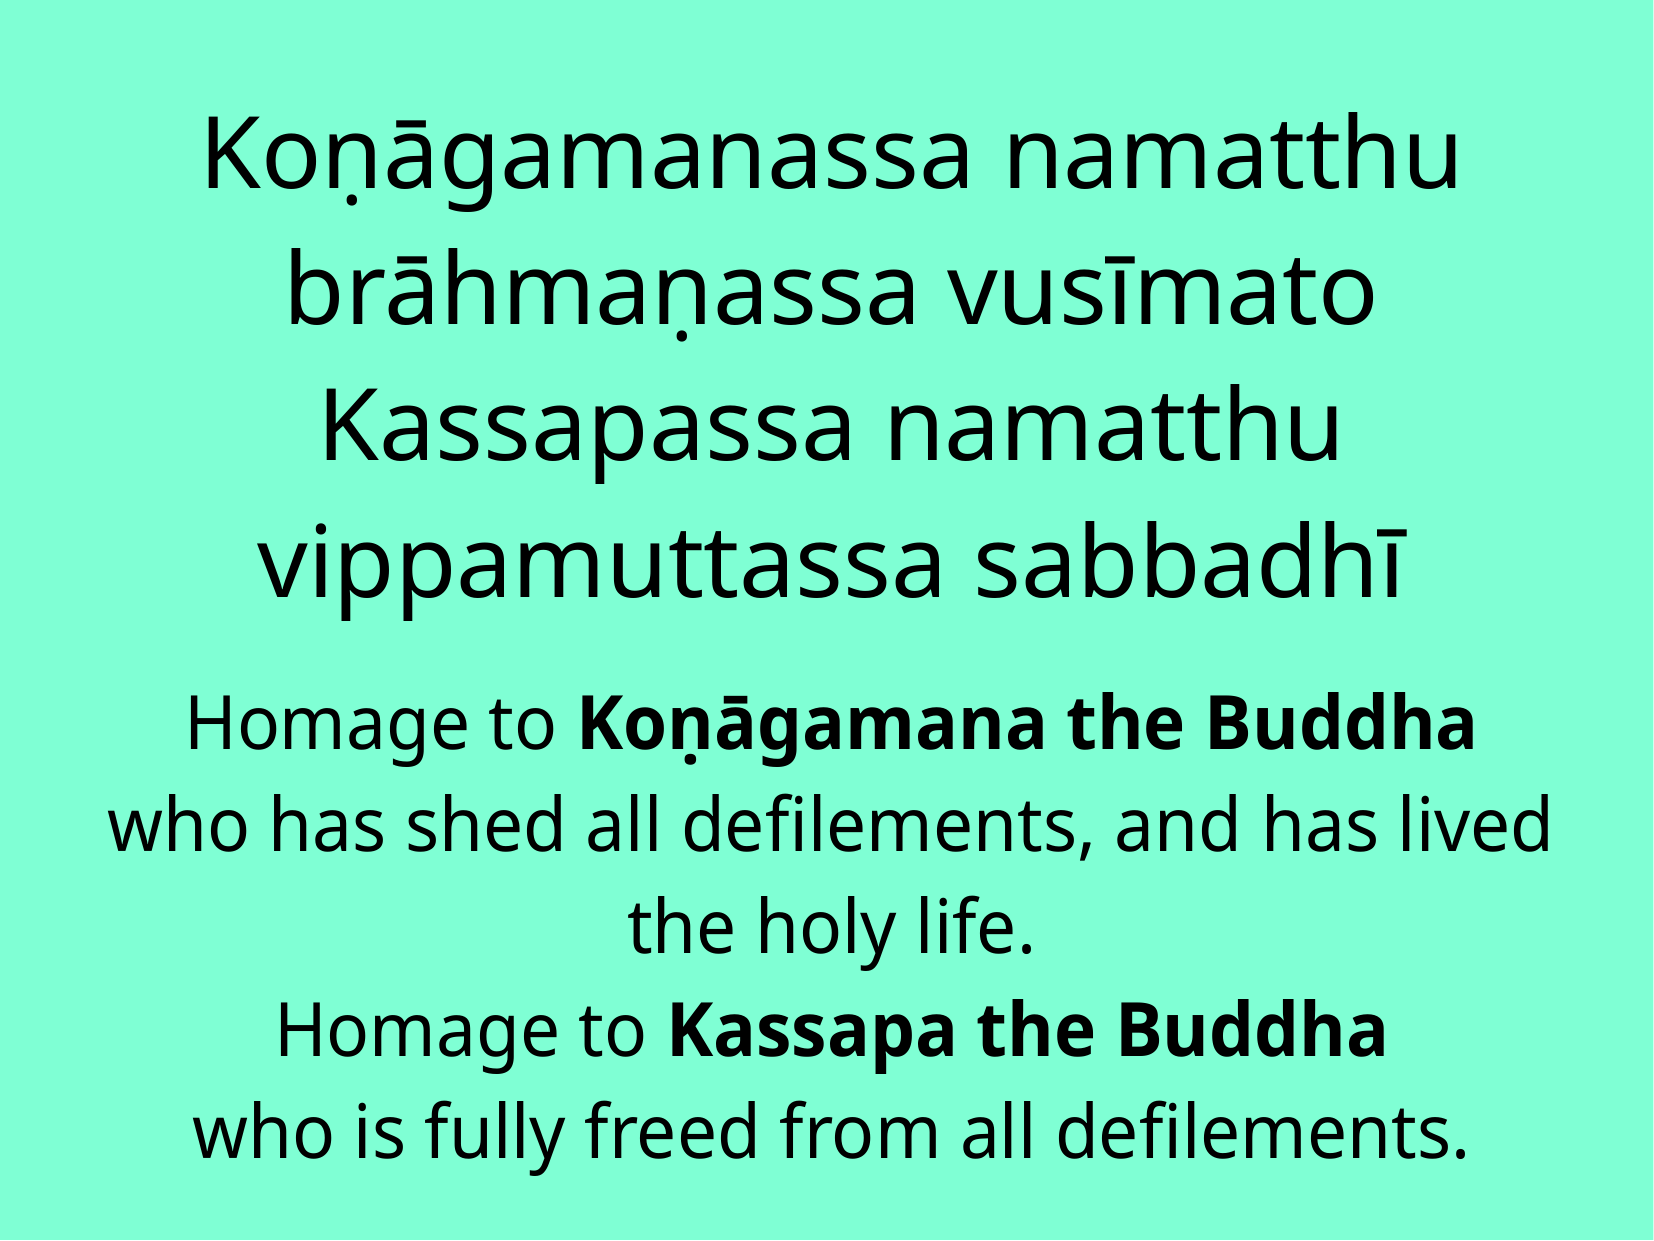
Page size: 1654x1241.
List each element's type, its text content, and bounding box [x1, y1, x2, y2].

subtitle Koṇāgamanassa namatthu brāhmaṇassa vusīmato Kassapassa namatthu vippamuttassa sabbadhī Homage to Koṇāgamana the Buddha who has shed all defilements, and has lived the holy life. Homage to Kassapa the Buddha who is fully freed from all defilements. [45, 14, 1618, 1241]
